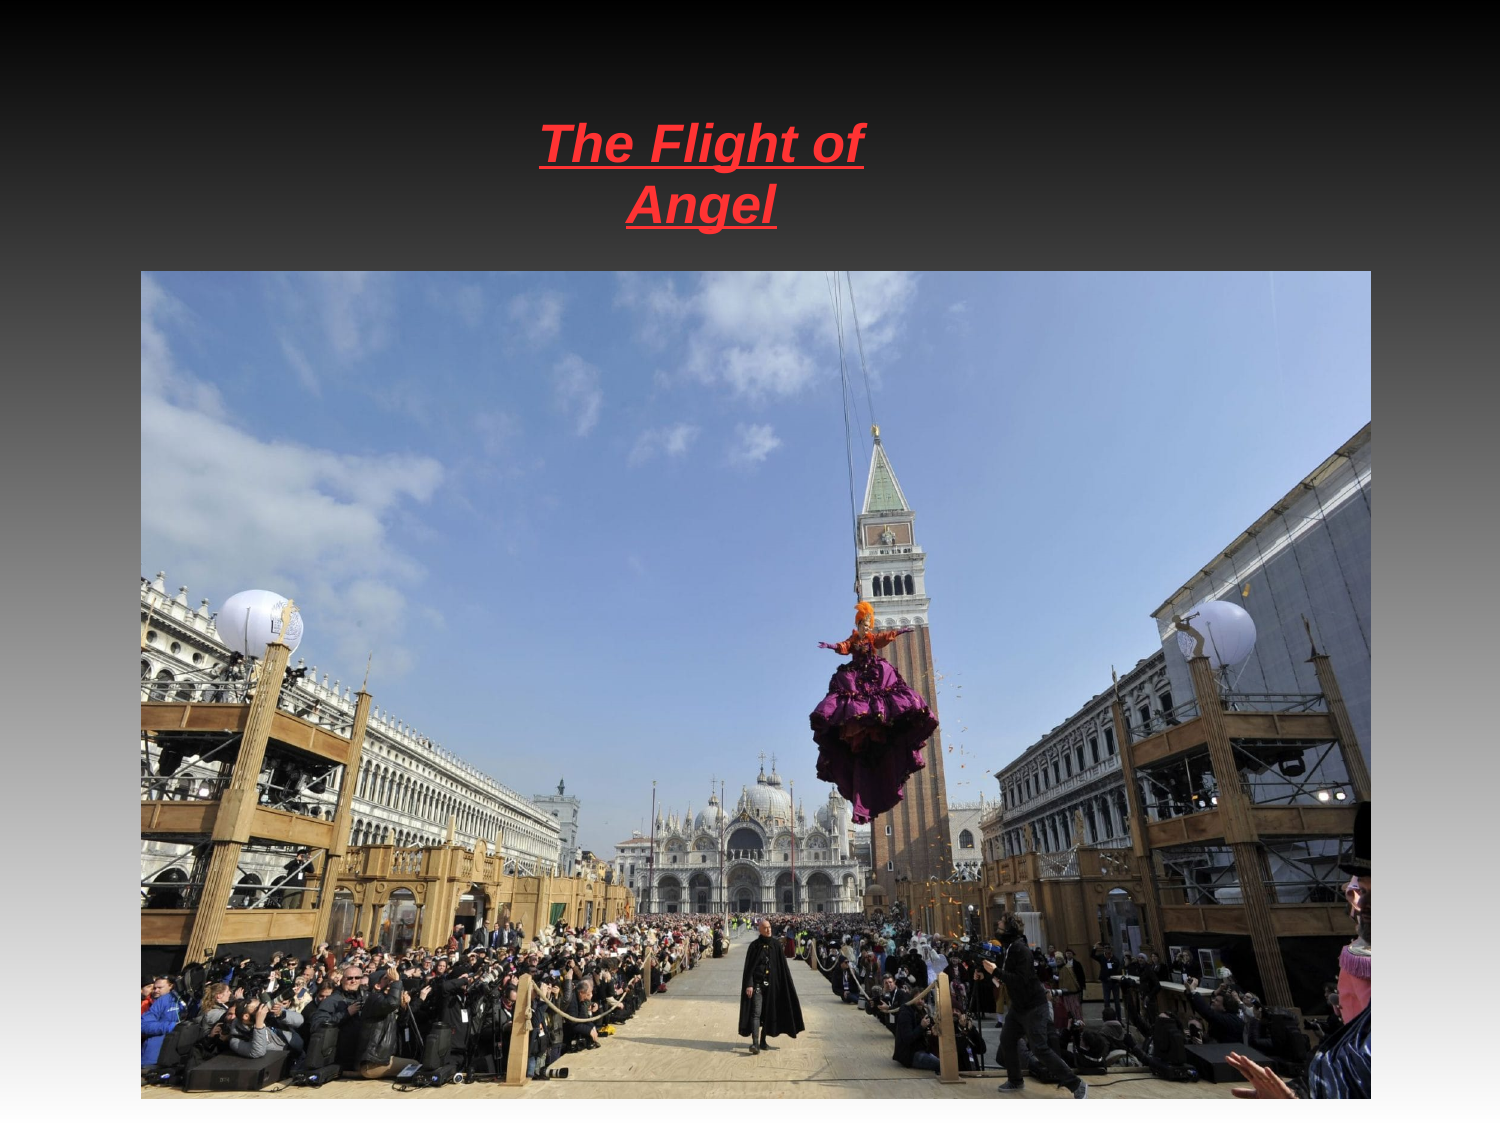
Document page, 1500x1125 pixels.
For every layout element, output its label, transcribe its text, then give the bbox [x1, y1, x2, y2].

text_box The Flight of Angel [517, 106, 886, 245]
picture [141, 271, 1371, 1099]
